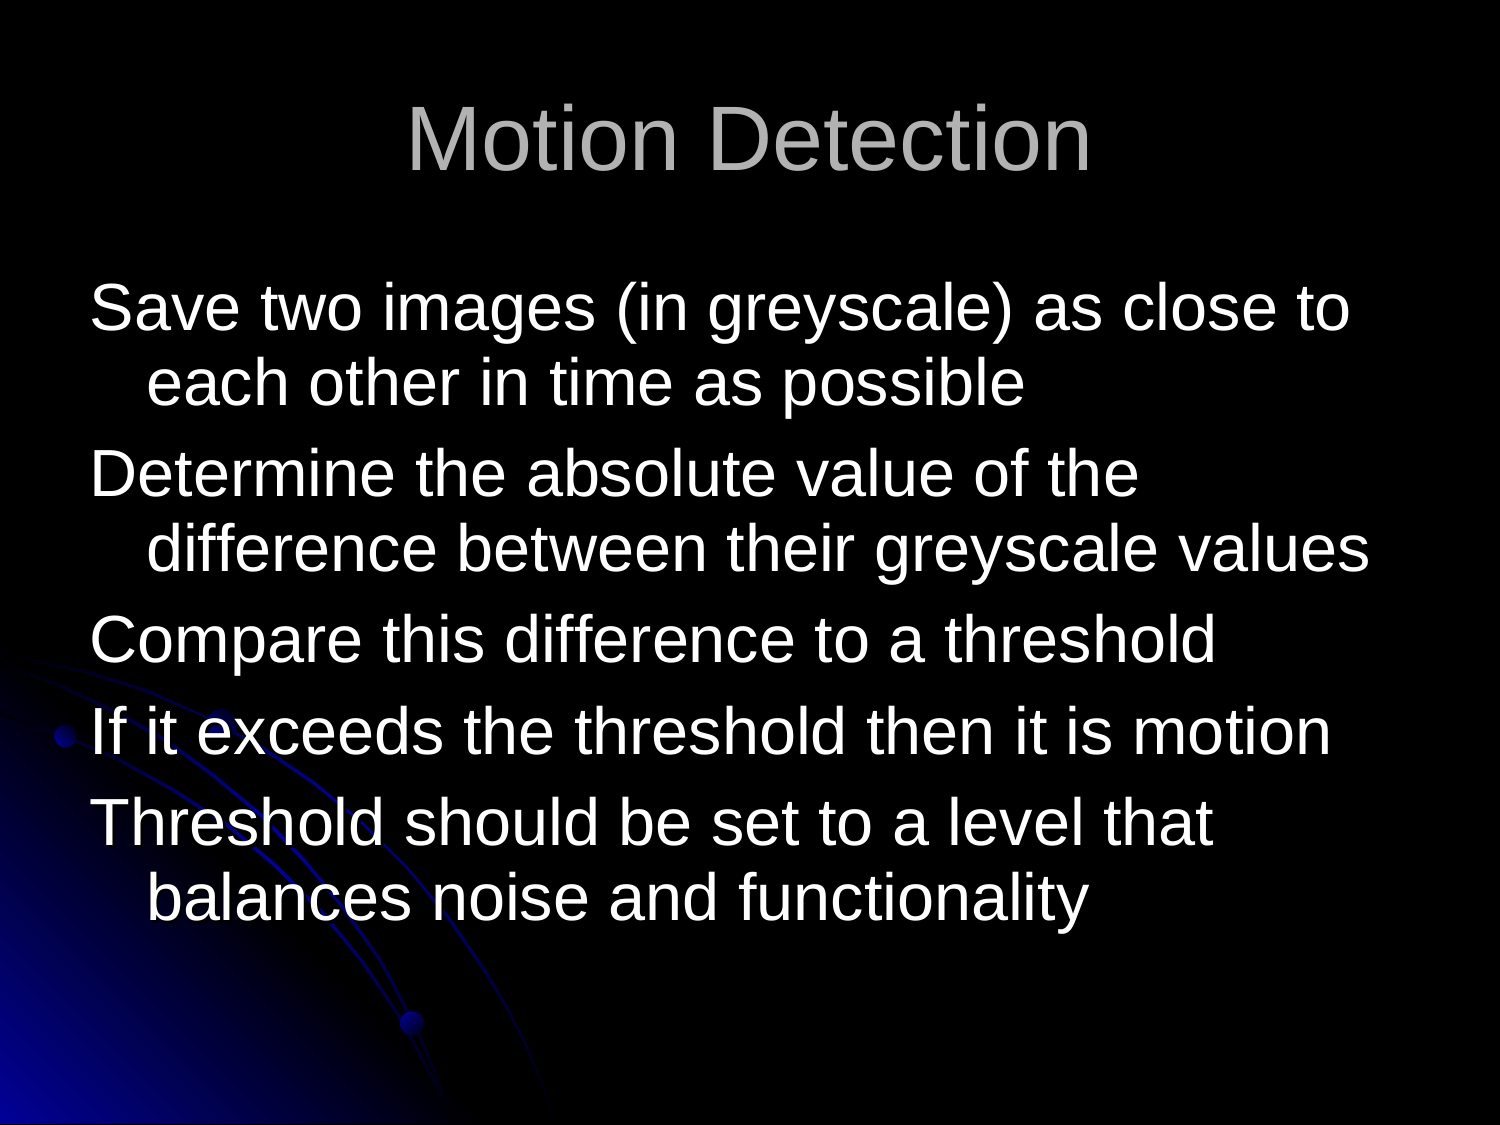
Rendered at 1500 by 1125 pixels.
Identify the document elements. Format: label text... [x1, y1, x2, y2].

list Save two images (in greyscale) as close to each other in time as possible Determine the absolute value of the difference between their greyscale values Compare this difference to a threshold If it exceeds the threshold then it is motion Threshold should be set to a level that balances noise and functionality [75, 262, 1426, 1006]
title Motion Detection [75, 45, 1426, 233]
